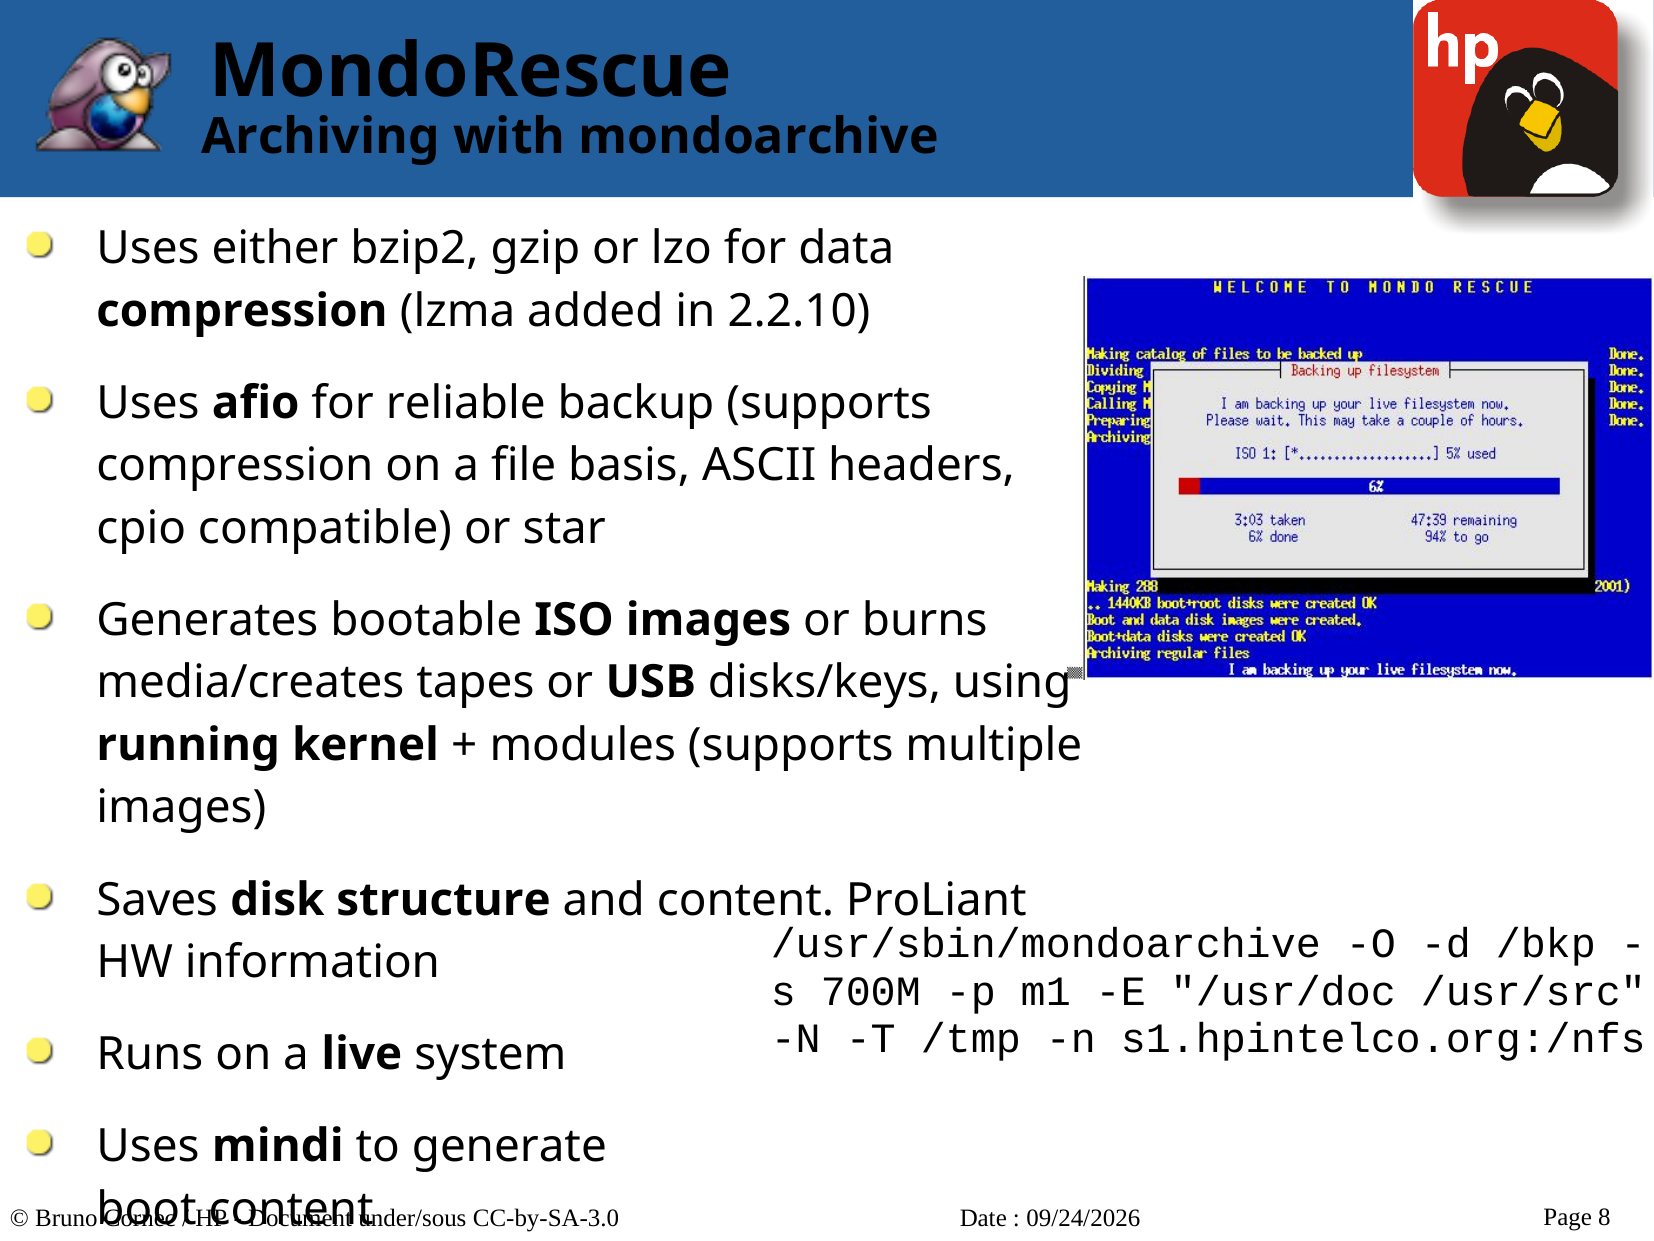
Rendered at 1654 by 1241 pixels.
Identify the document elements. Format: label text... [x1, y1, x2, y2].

picture [0, 0, 211, 199]
title Archiving with mondoarchive [201, 32, 1190, 241]
picture [1413, 0, 1654, 235]
text_box /usr/sbin/mondoarchive -O -d /bkp -s 700M -p m1 -E "/usr/doc /usr/src" -N -T /tmp -n s1.hpintelco.org:/nfs [770, 922, 1654, 1122]
picture [1093, 276, 1654, 680]
list Uses either bzip2, gzip or lzo for data compression (lzma added in 2.2.10) Uses afio for reliable backup (supports compression on a file basis, ASCII headers, cpio compatible) or star Generates bootable ISO images or burns media/creates tapes or USB disks/keys, using running kernel + modules (supports multiple images) Saves disk structure and content. ProLiant HW information Runs on a live system Uses mindi to generate boot content [13, 214, 1093, 1187]
